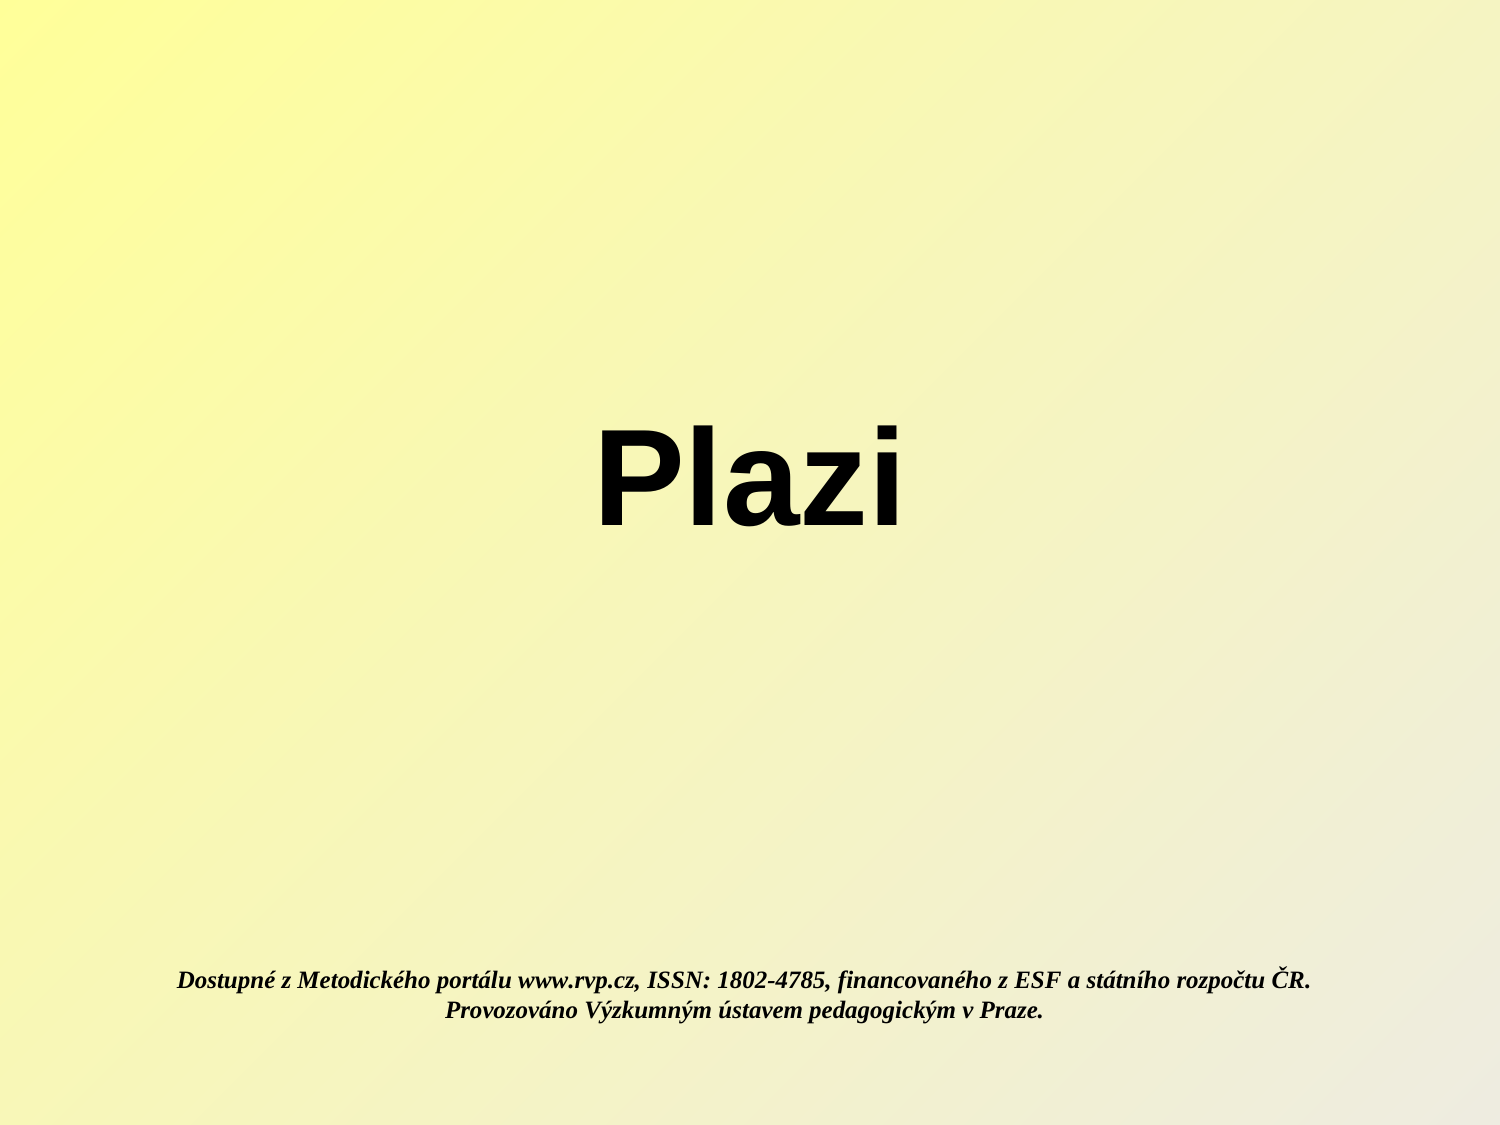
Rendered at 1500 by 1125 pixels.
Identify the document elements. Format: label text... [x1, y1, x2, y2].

title Plazi [112, 349, 1388, 591]
text_box Dostupné z Metodického portálu www.rvp.cz, ISSN: 1802-4785, financovaného z ESF a státního rozpočtu ČR. Provozováno Výzkumným ústavem pedagogickým v Praze. [123, 964, 1367, 1025]
